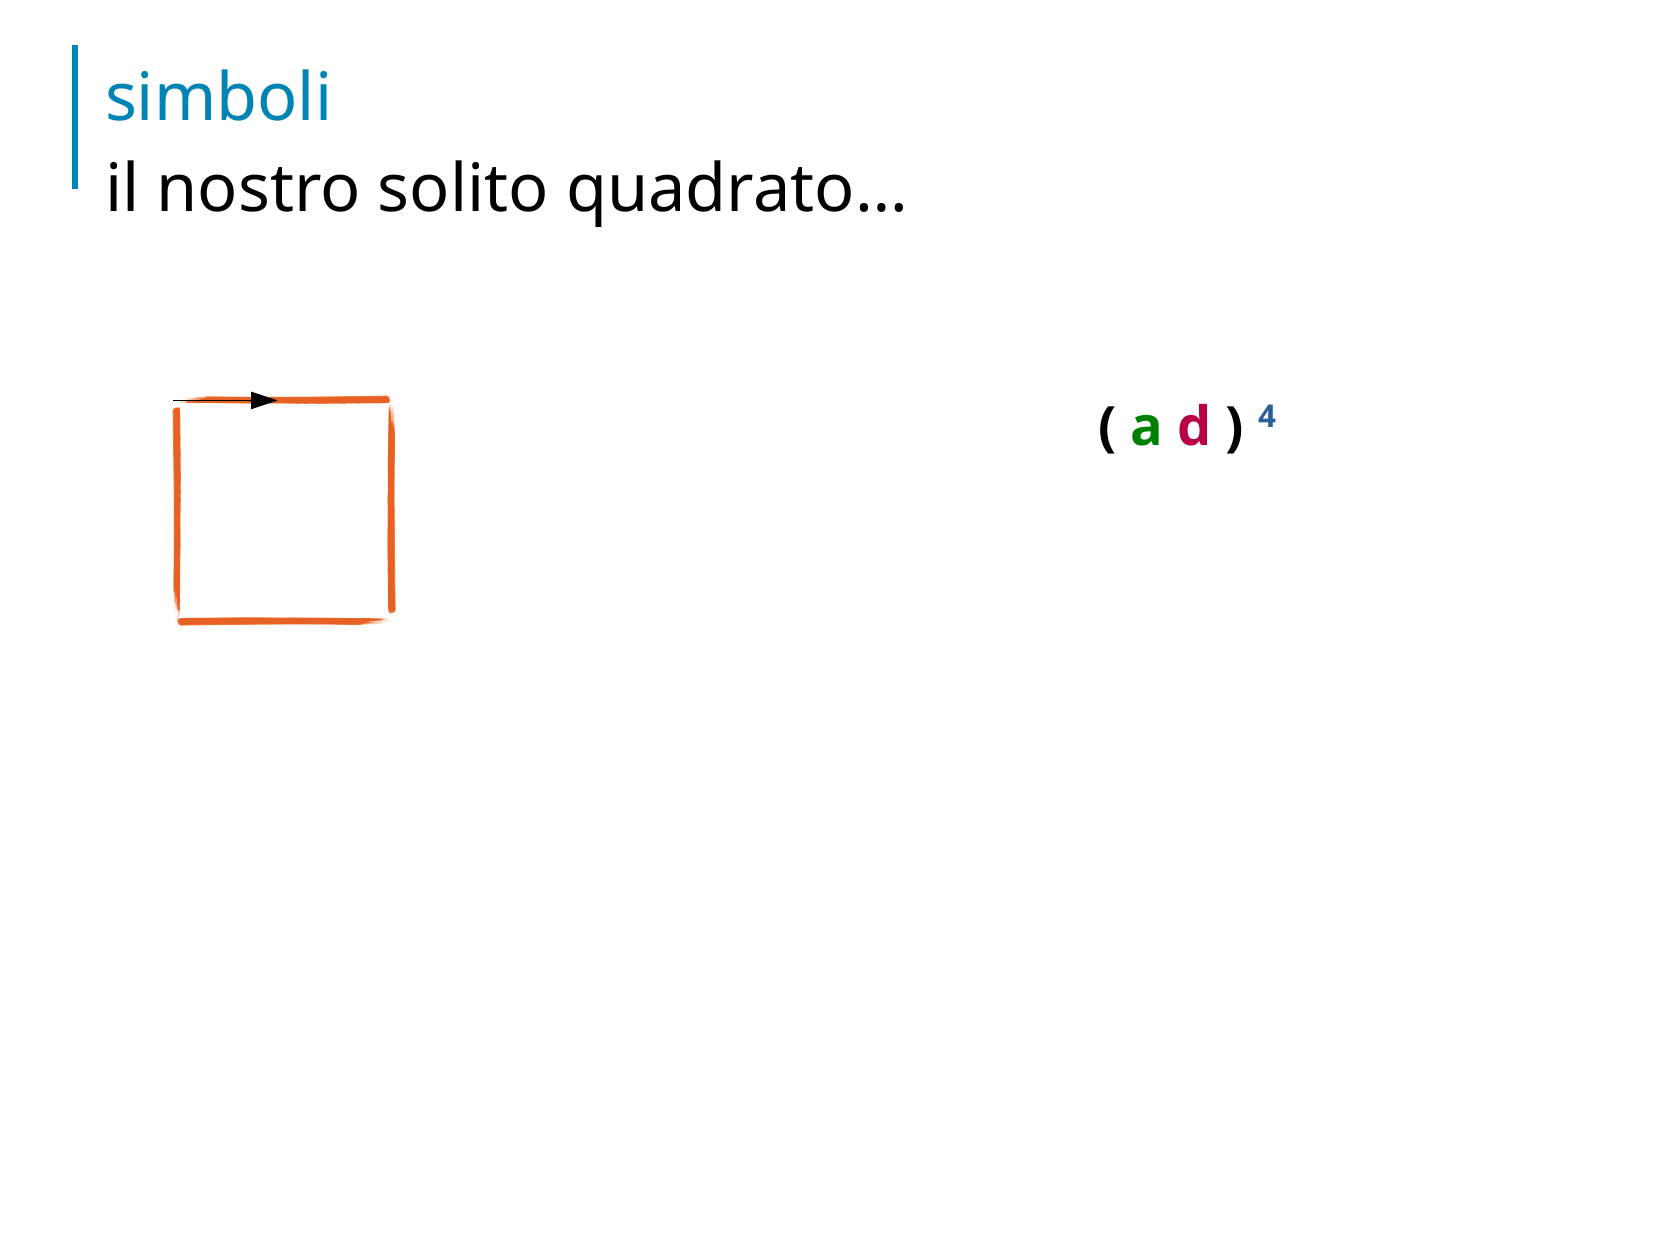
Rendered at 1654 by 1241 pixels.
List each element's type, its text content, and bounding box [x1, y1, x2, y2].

picture [170, 395, 251, 404]
picture [172, 406, 398, 628]
title simboli il nostro solito quadrato… [105, 49, 1571, 200]
text_box ( a d ) 4 [1083, 383, 1285, 472]
picture [265, 393, 396, 614]
